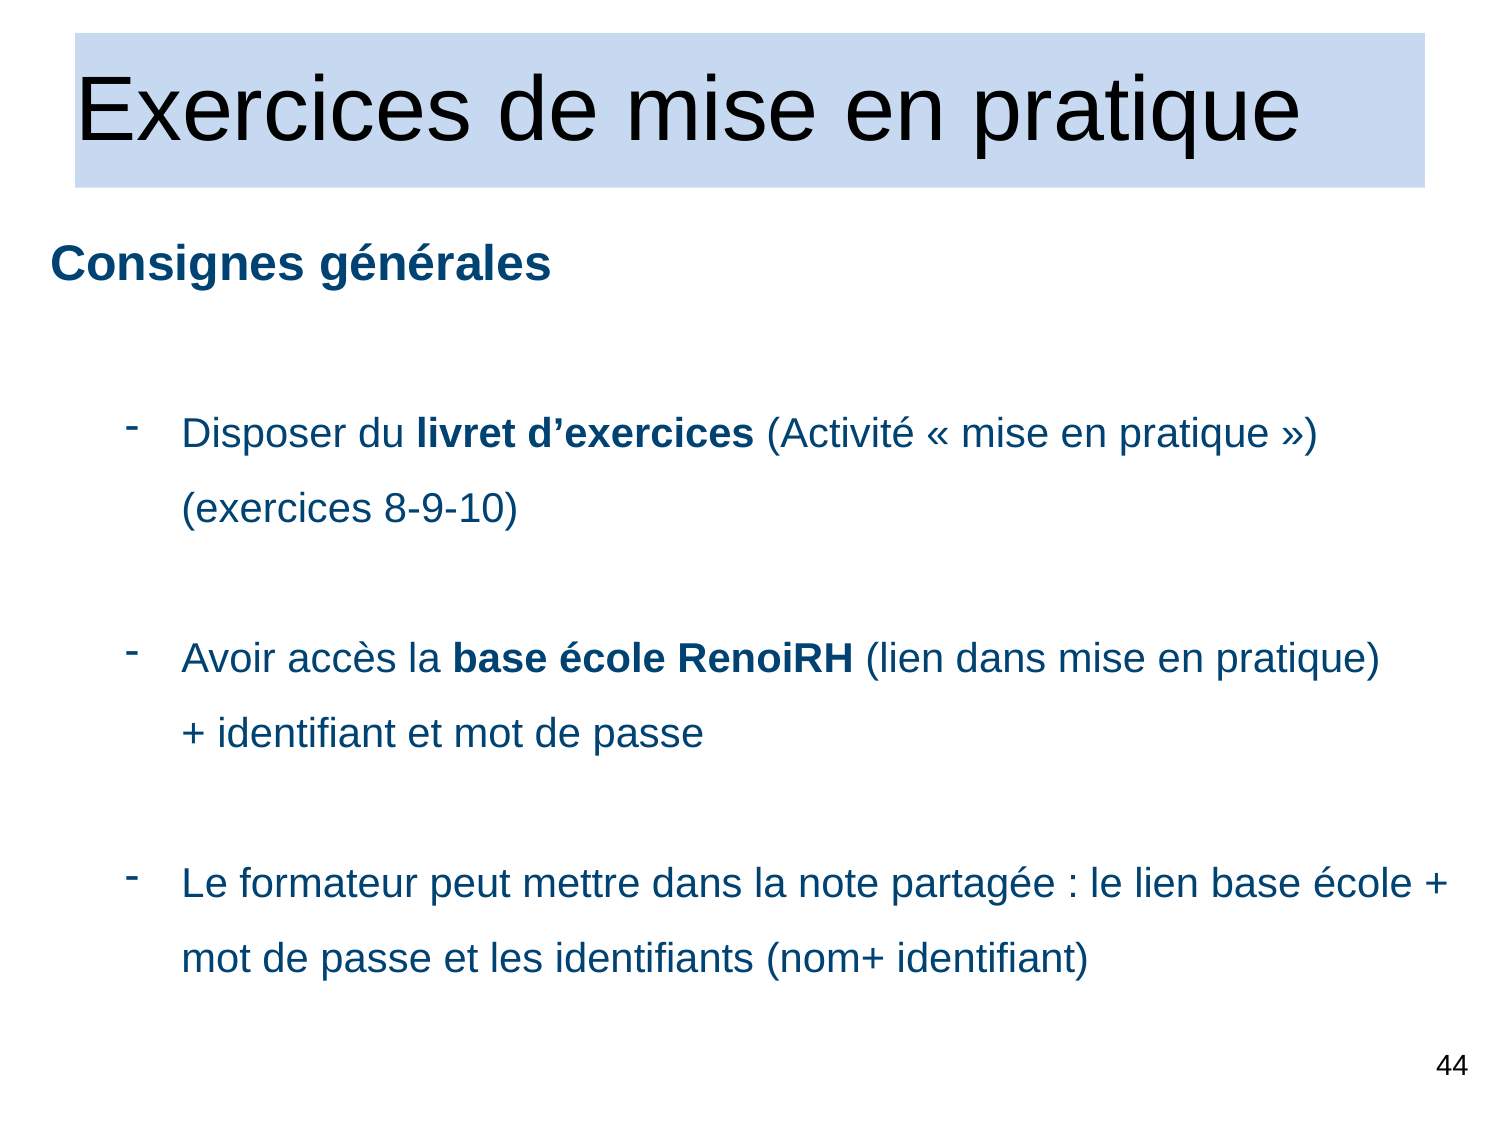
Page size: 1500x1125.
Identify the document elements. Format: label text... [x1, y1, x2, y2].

title Exercices de mise en pratique [75, 32, 1425, 188]
text_box Consignes générales Disposer du livret d’exercices (Activité « mise en pratique ») (exercices 8-9-10) Avoir accès la base école RenoiRH (lien dans mise en pratique) + identifiant et mot de passe Le formateur peut mettre dans la note partagée : le lien base école + mot de passe et les identifiants (nom+ identifiant) [35, 193, 1500, 1064]
